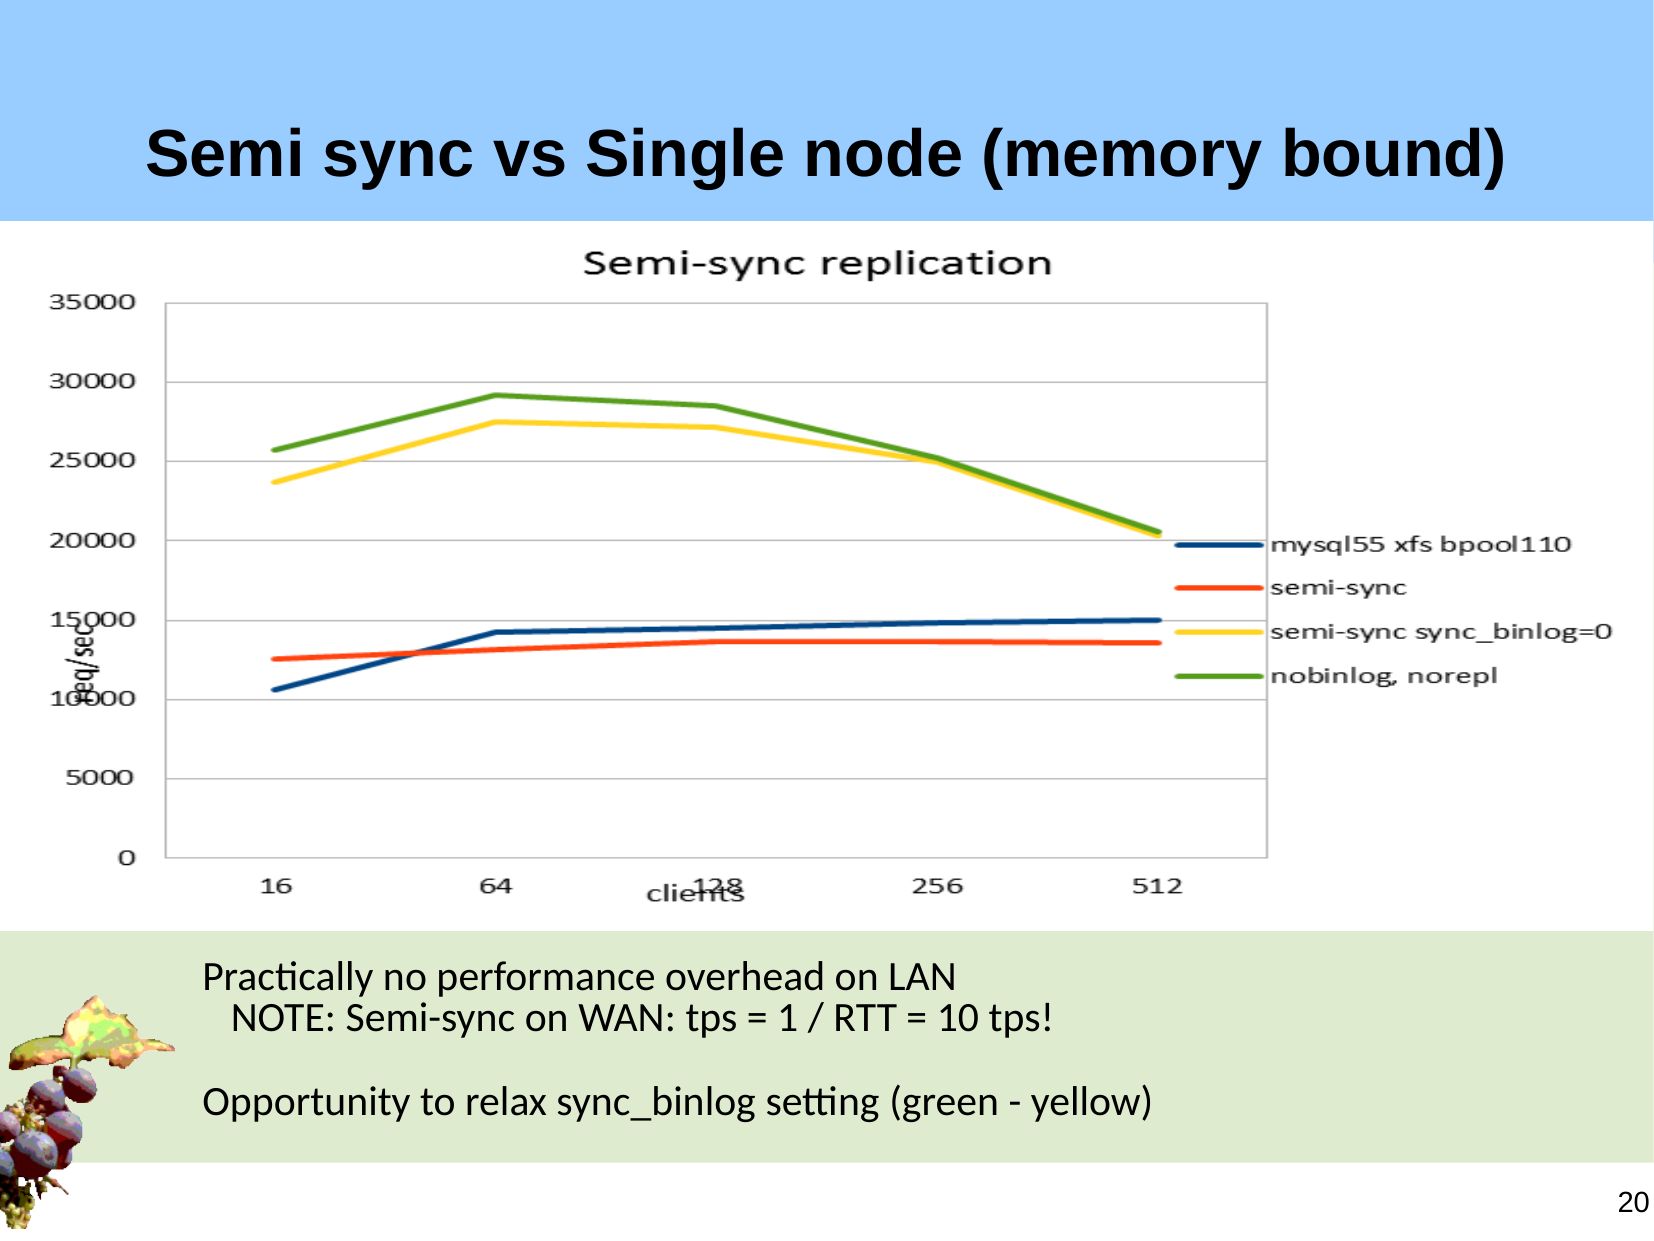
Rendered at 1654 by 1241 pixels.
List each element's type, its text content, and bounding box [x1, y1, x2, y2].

picture [0, 221, 1654, 931]
title Semi sync vs Single node (memory bound) [82, 49, 1571, 221]
text_box Practically no performance overhead on LAN NOTE: Semi-sync on WAN: tps = 1 / RTT = 10 tps! Opportunity to relax sync_binlog setting (green - yellow) [187, 951, 1576, 1161]
picture [0, 990, 188, 1229]
